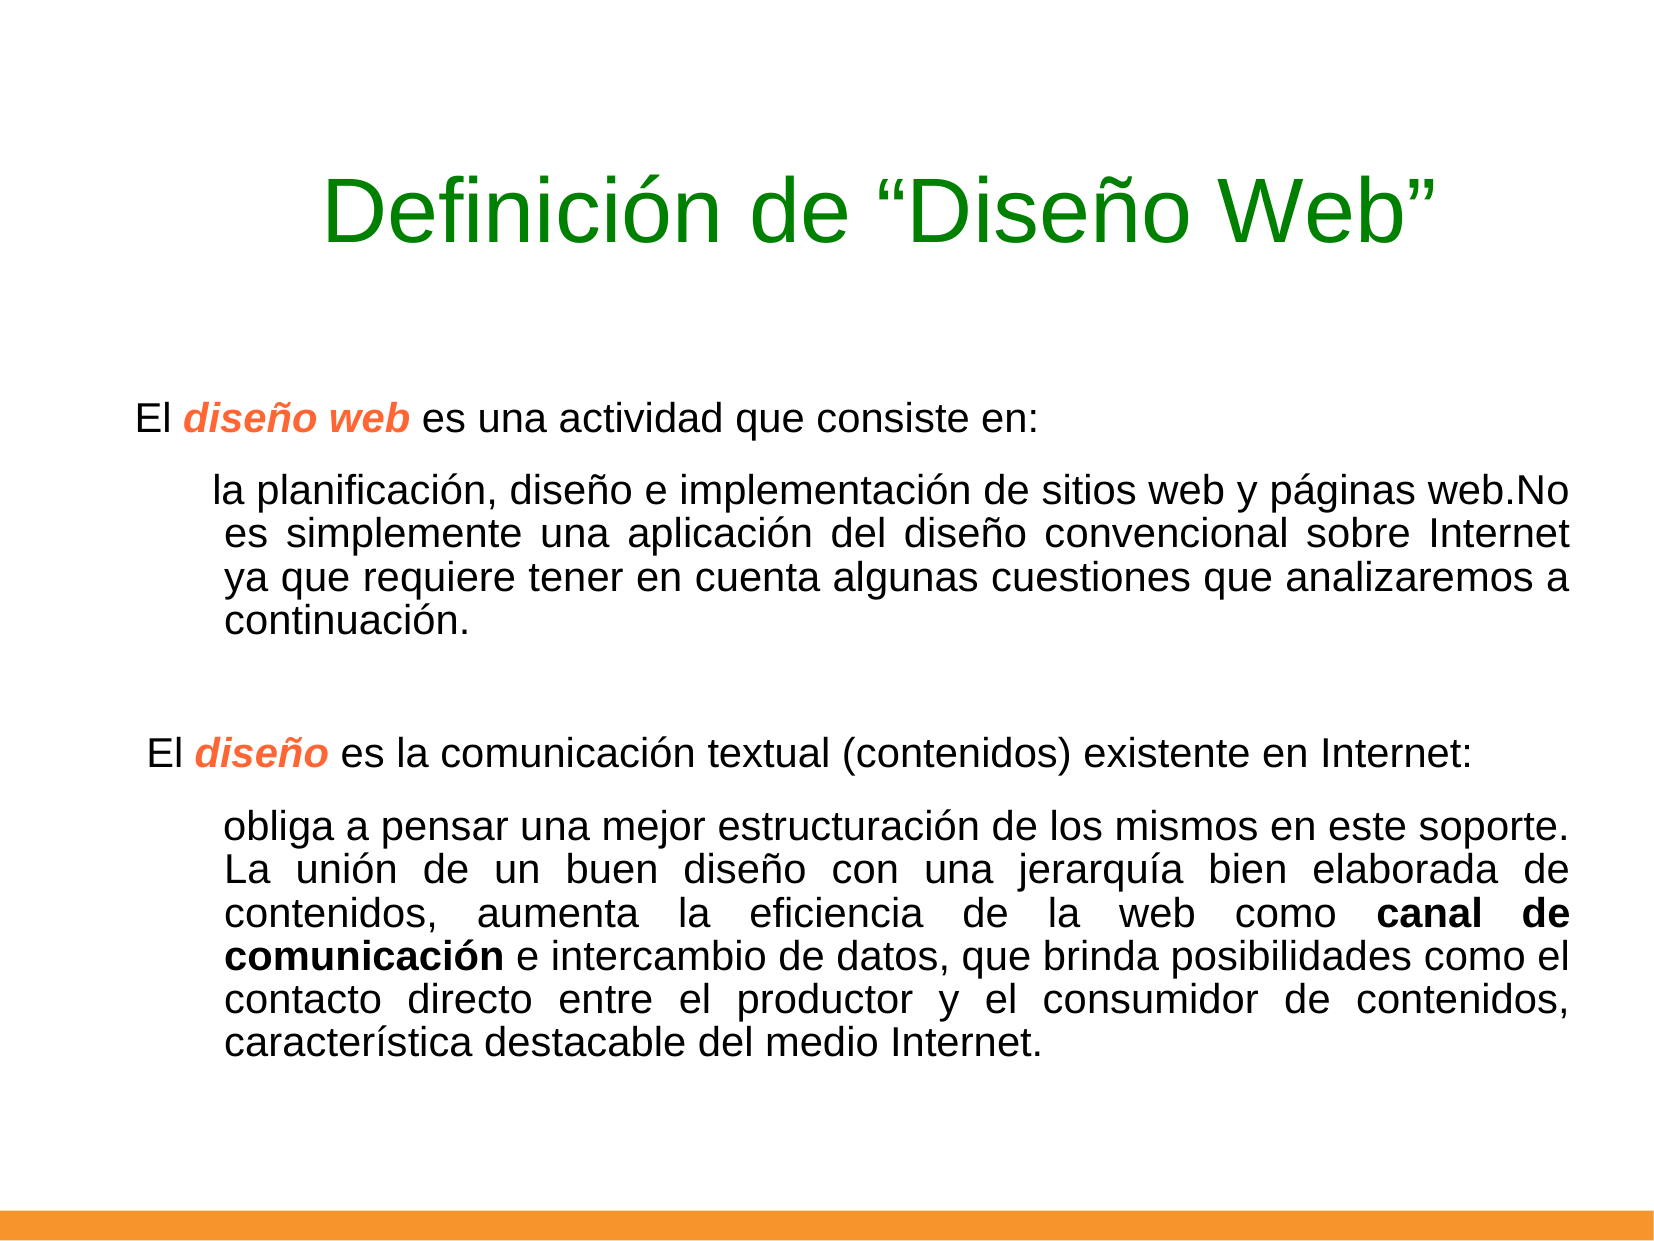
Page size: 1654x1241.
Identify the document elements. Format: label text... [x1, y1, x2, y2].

list El diseño web es una actividad que consiste en: la planificación, diseño e implementación de sitios web y páginas web.No es simplemente una aplicación del diseño convencional sobre Internet ya que requiere tener en cuenta algunas cuestiones que analizaremos a continuación. El diseño es la comunicación textual (contenidos) existente en Internet: obliga a pensar una mejor estructuración de los mismos en este soporte. La unión de un buen diseño con una jerarquía bien elaborada de contenidos, aumenta la eficiencia de la web como canal de comunicación e intercambio de datos, que brinda posibilidades como el contacto directo entre el productor y el consumidor de contenidos, característica destacable del medio Internet. [82, 324, 1571, 1094]
title Definición de “Diseño Web” [64, 111, 1553, 317]
